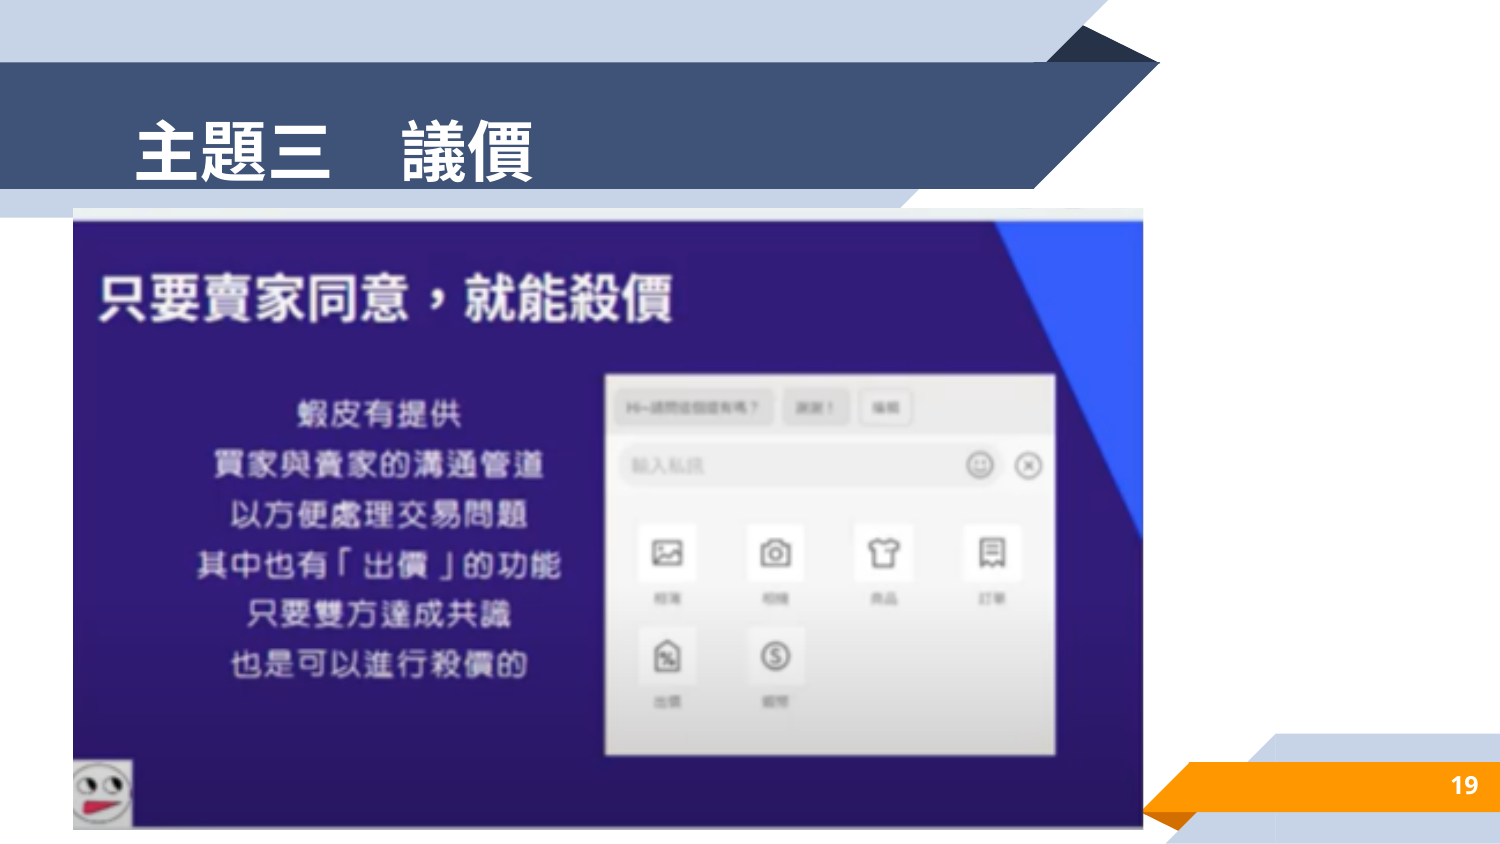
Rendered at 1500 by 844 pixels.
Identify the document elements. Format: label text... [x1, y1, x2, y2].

title 主題三 議價 [133, 64, 997, 190]
slide_number <編號> [1249, 760, 1494, 813]
picture [73, 208, 1144, 830]
